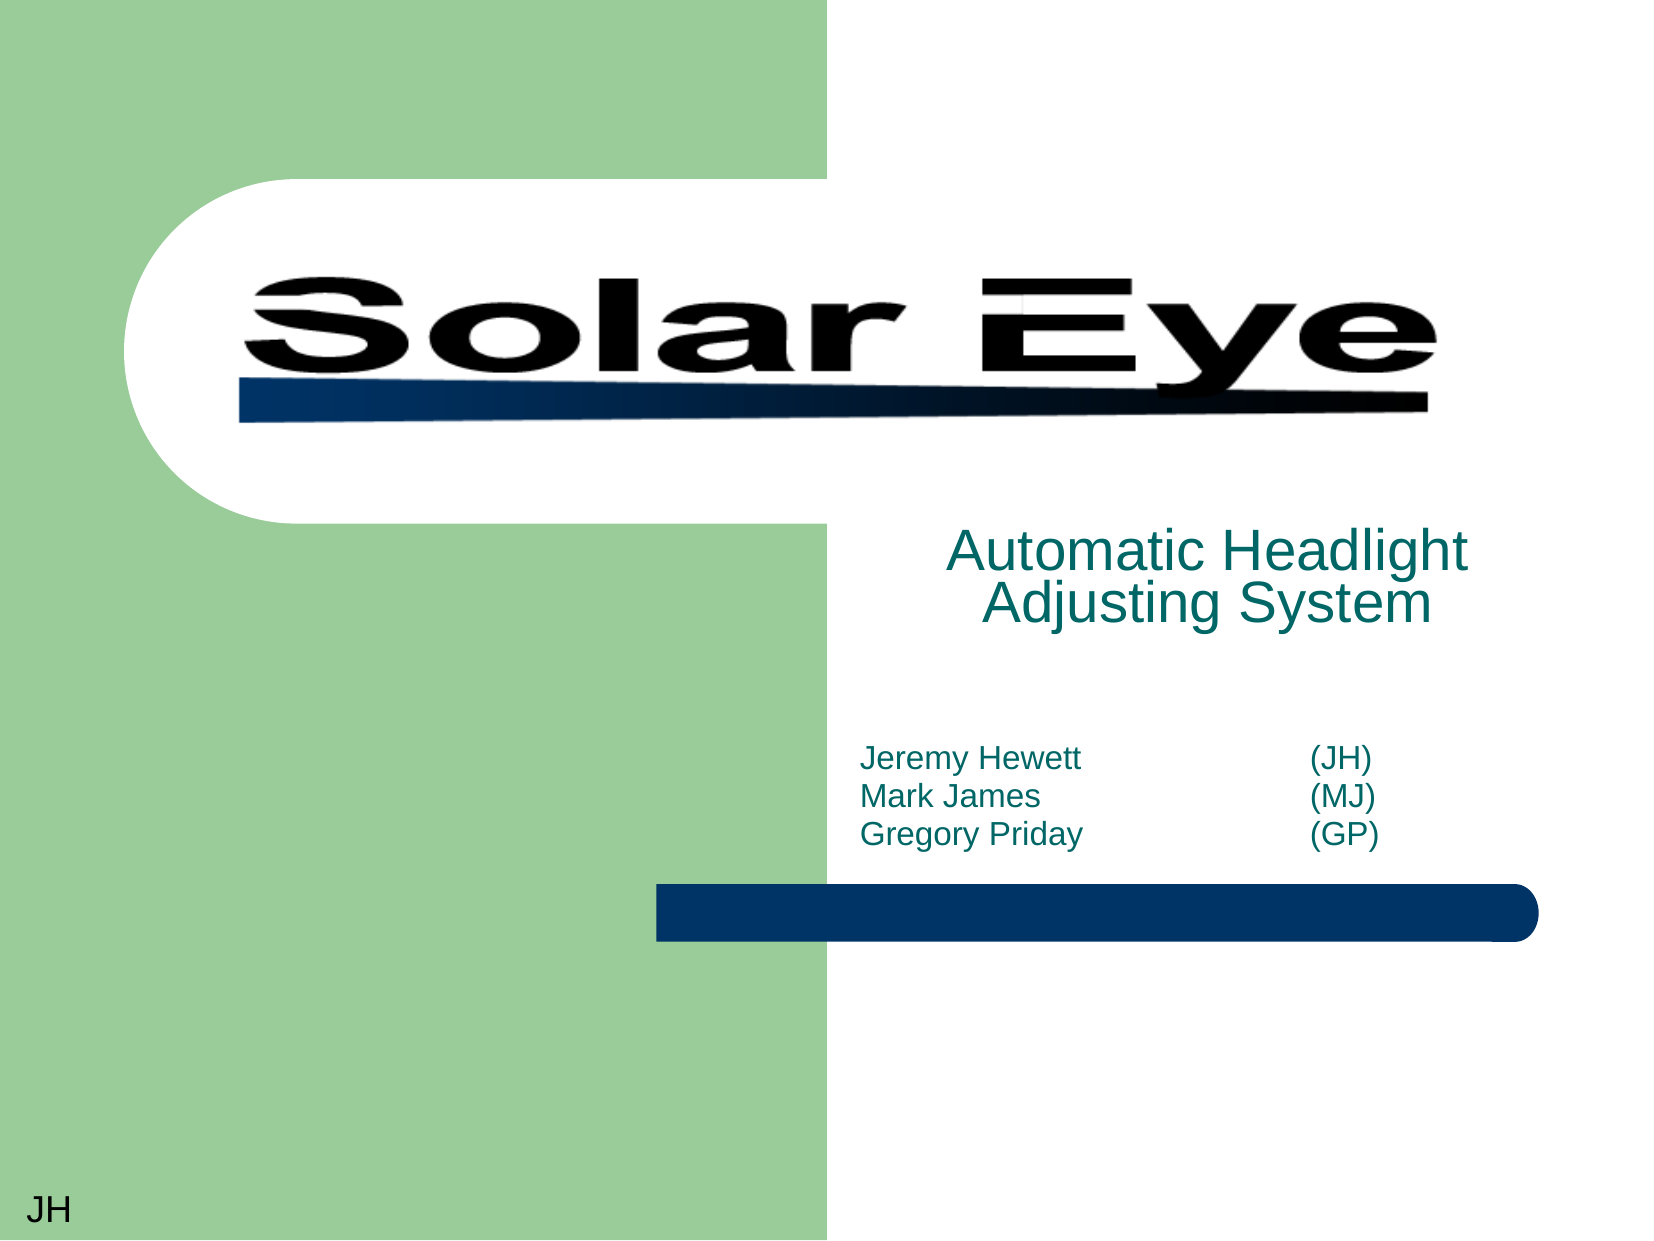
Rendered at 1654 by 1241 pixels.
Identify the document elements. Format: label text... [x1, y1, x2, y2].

picture [195, 224, 1471, 456]
text_box JH [11, 1181, 89, 1240]
subtitle Automatic Headlight Adjusting System Jeremy Hewett (JH) Mark James (MJ) Gregory Priday (GP) [845, 472, 1571, 859]
